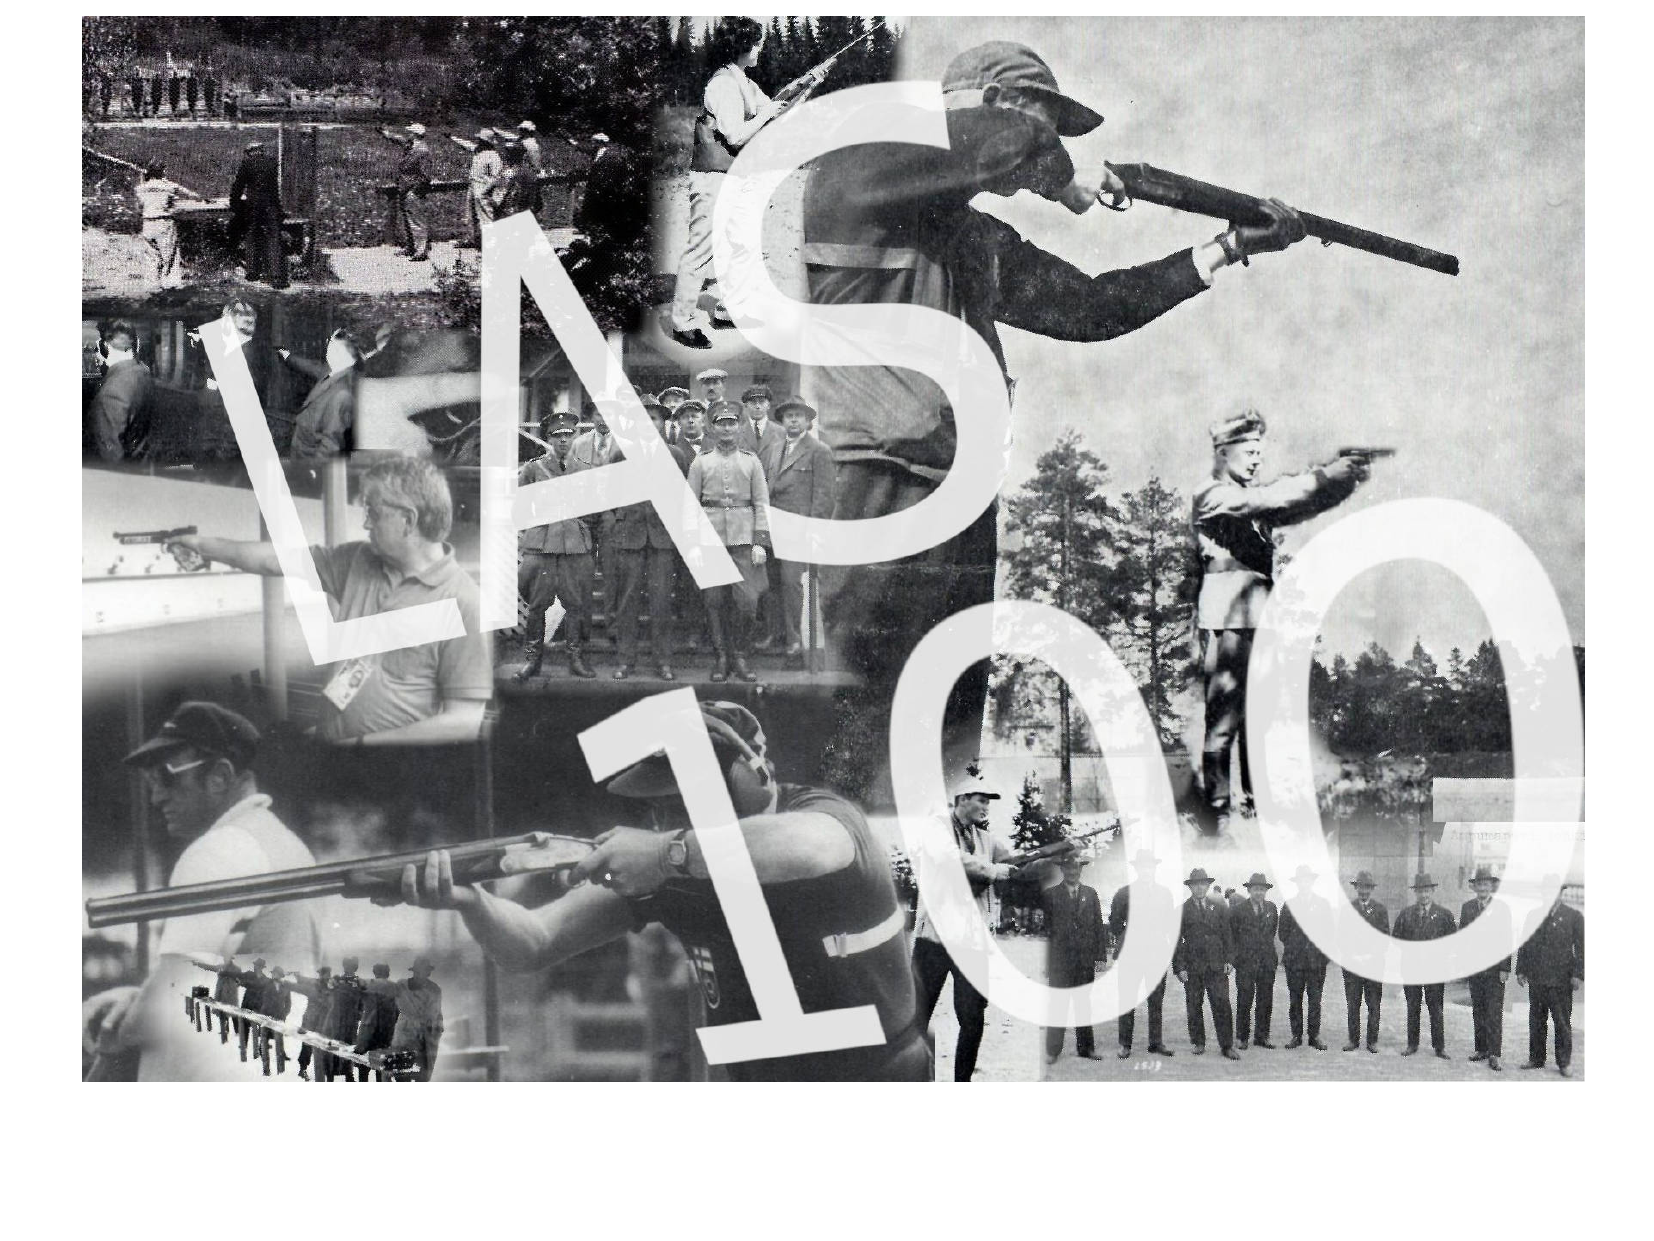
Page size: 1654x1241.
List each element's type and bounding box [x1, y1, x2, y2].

picture [82, 16, 1585, 1082]
